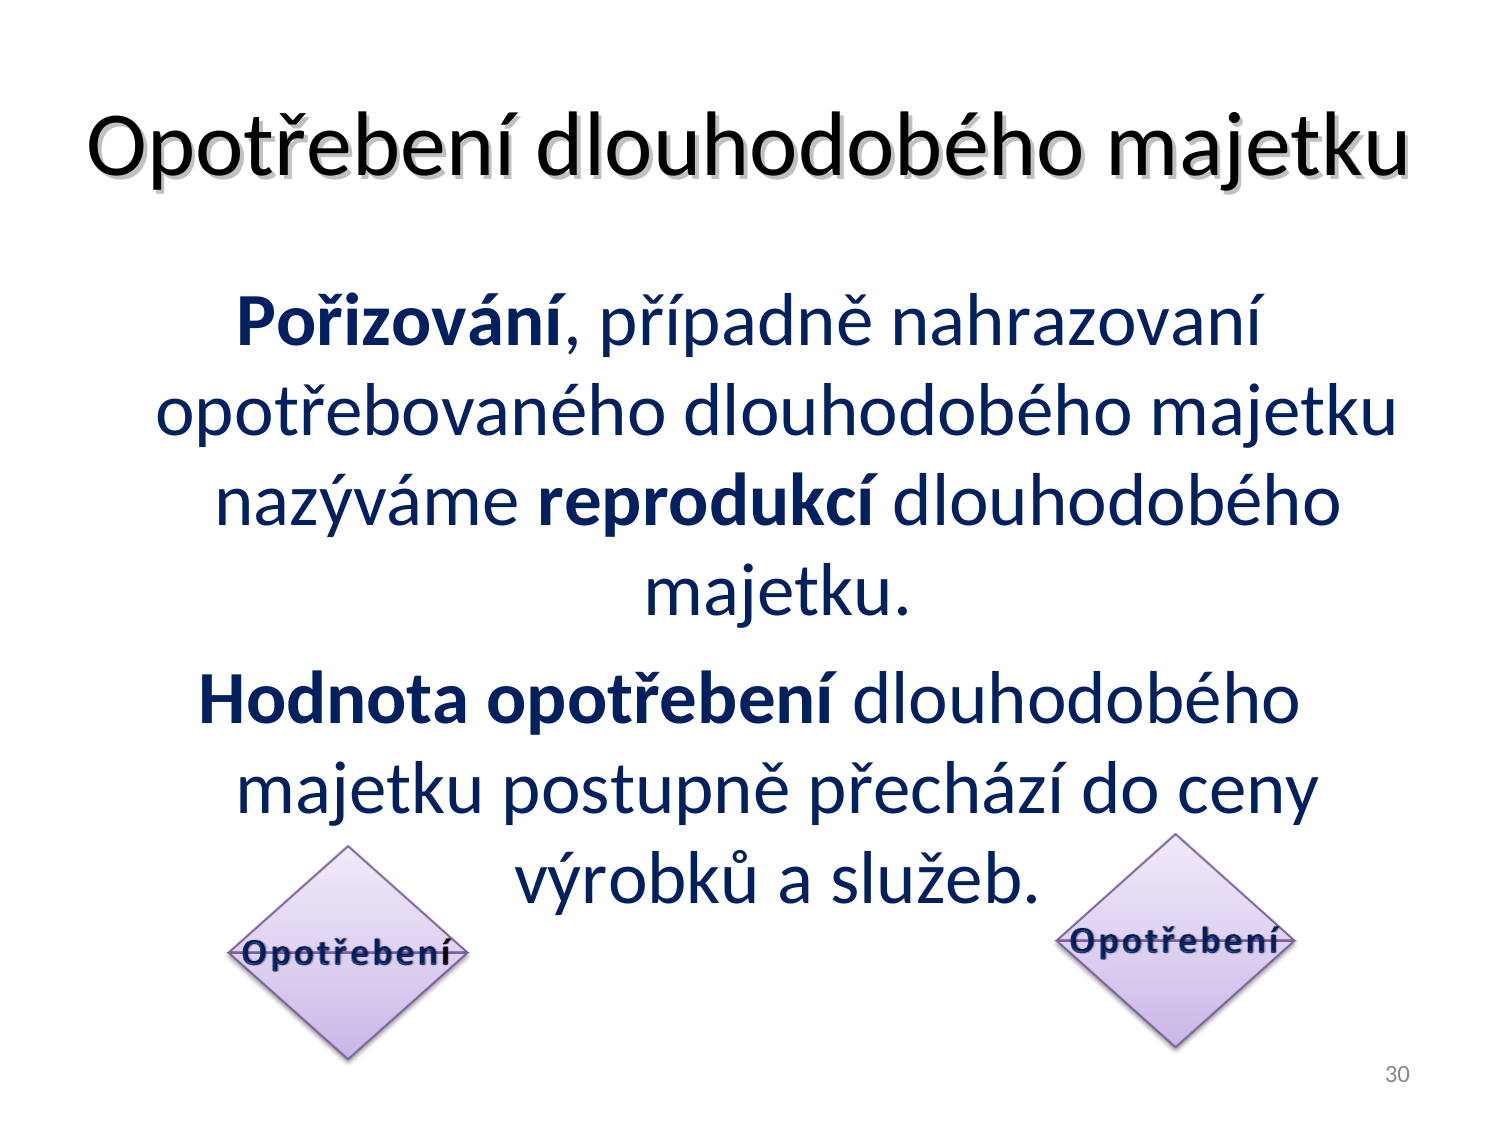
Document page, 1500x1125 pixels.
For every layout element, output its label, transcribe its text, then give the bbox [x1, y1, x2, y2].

list Pořizování, případně nahrazovaní opotřebovaného dlouhodobého majetku nazýváme reprodukcí dlouhodobého majetku. Hodnota opotřebení dlouhodobého majetku postupně přechází do ceny výrobků a služeb. [75, 262, 1426, 1036]
picture [1038, 828, 1315, 1060]
text_box <číslo> [1074, 1042, 1426, 1103]
title Opotřebení dlouhodobého majetku [41, 45, 1459, 233]
picture [210, 840, 487, 1072]
